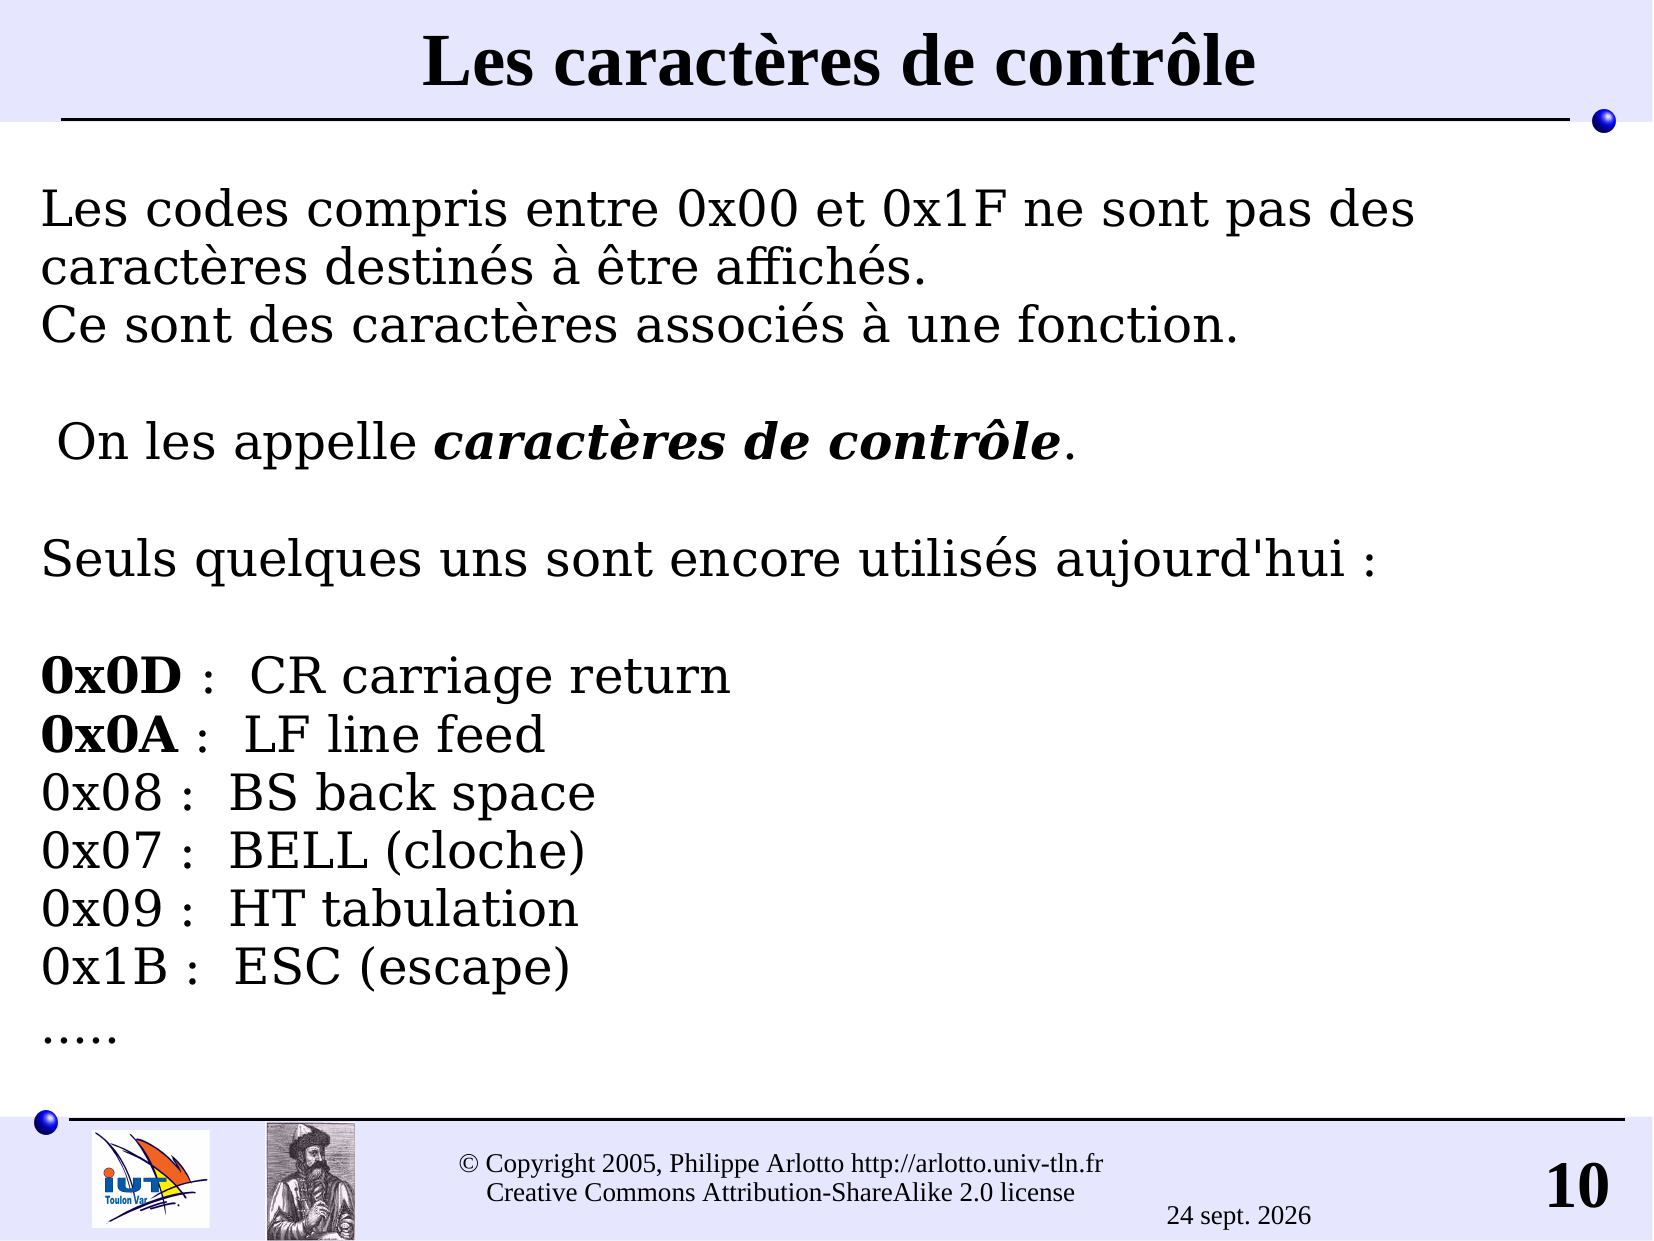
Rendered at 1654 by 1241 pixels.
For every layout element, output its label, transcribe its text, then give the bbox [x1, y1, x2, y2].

title Les caractères de contrôle [95, 11, 1585, 110]
picture [265, 1122, 355, 1241]
text_box Les codes compris entre 0x00 et 0x1F ne sont pas des caractères destinés à être affichés. Ce sont des caractères associés à une fonction. On les appelle caractères de contrôle. Seuls quelques uns sont encore utilisés aujourd'hui : 0x0D : CR carriage return 0x0A : LF line feed 0x08 : BS back space 0x07 : BELL (cloche) 0x09 : HT tabulation 0x1B : ESC (escape) ..... [40, 179, 1418, 1117]
